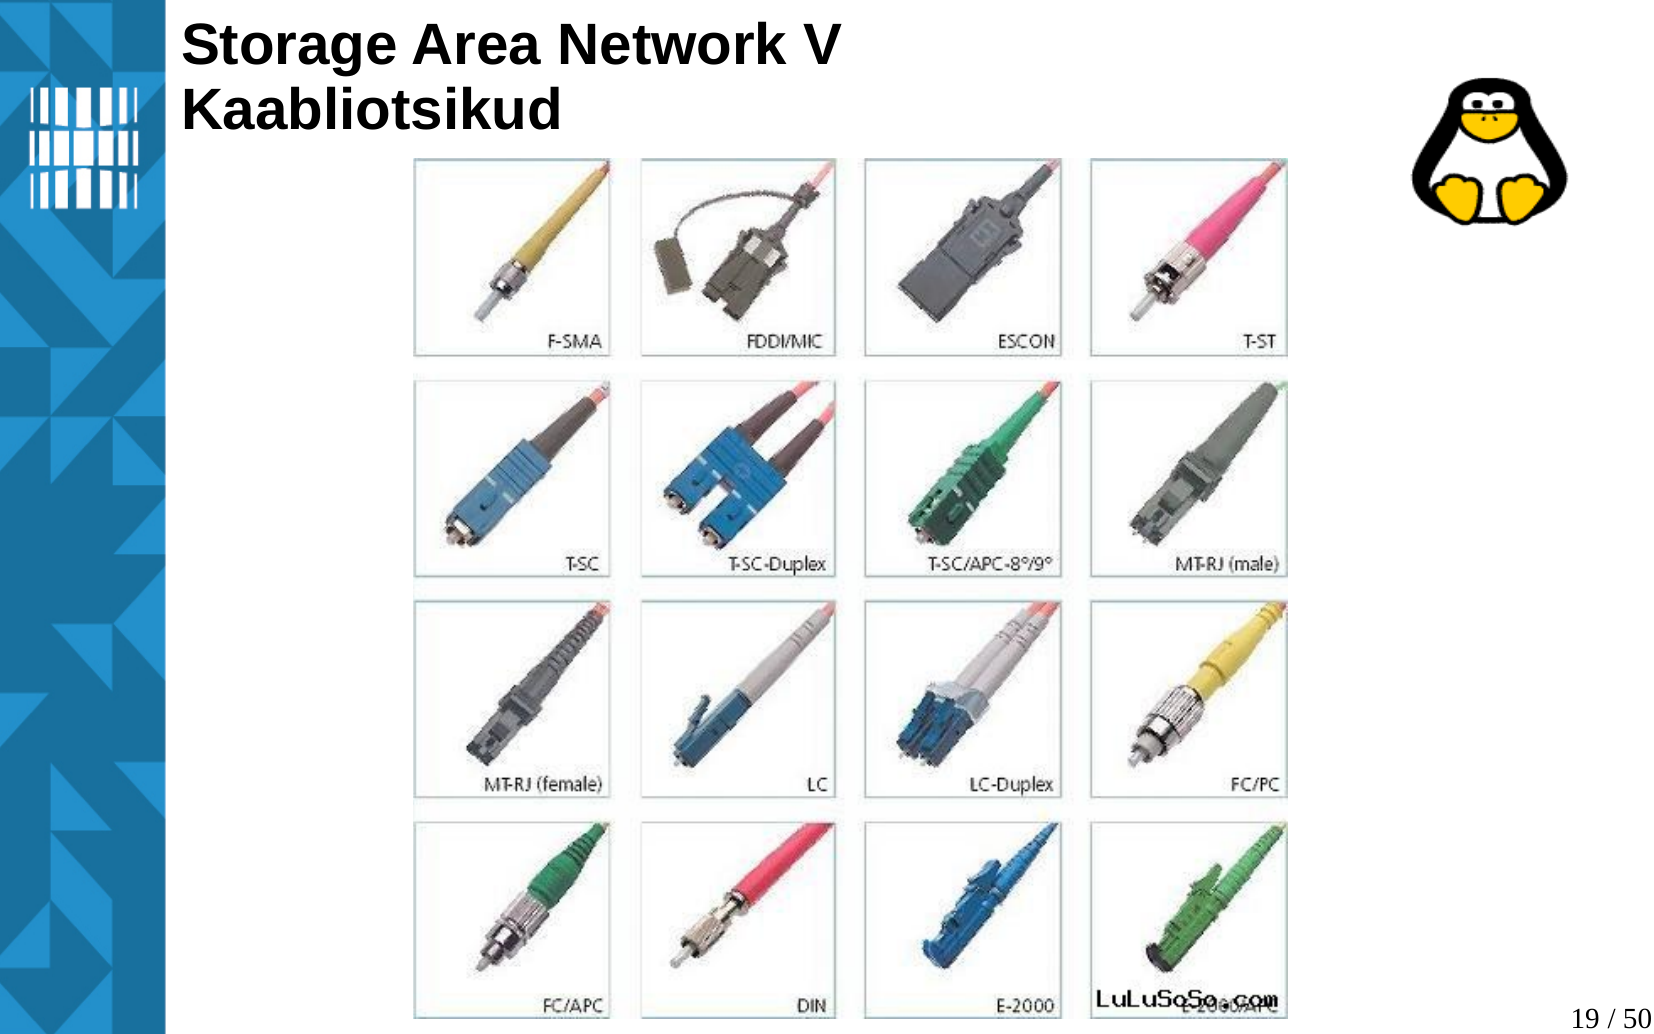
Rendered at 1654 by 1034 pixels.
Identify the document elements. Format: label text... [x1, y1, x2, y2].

picture [1357, 34, 1619, 242]
title Storage Area Network V Kaabliotsikud [181, 11, 957, 142]
picture [413, 158, 1288, 1019]
